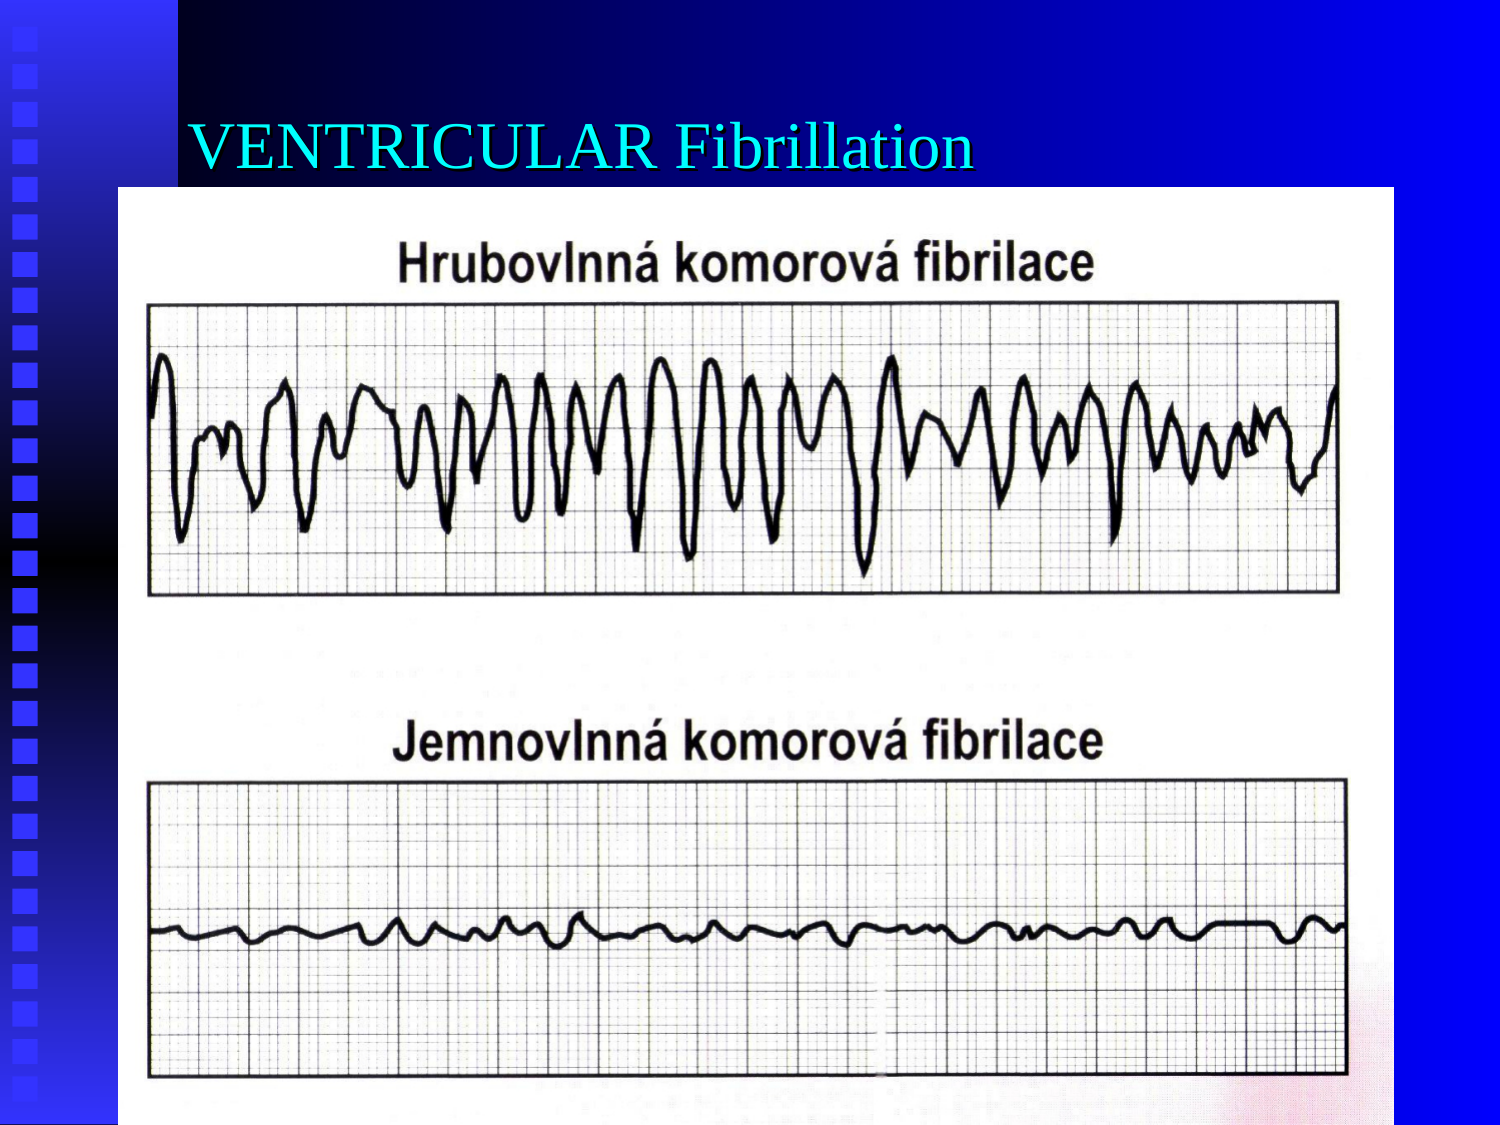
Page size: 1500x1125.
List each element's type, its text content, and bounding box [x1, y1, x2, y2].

picture [118, 187, 1394, 1125]
title VENTRICULAR Fibrillation [187, 53, 1463, 242]
